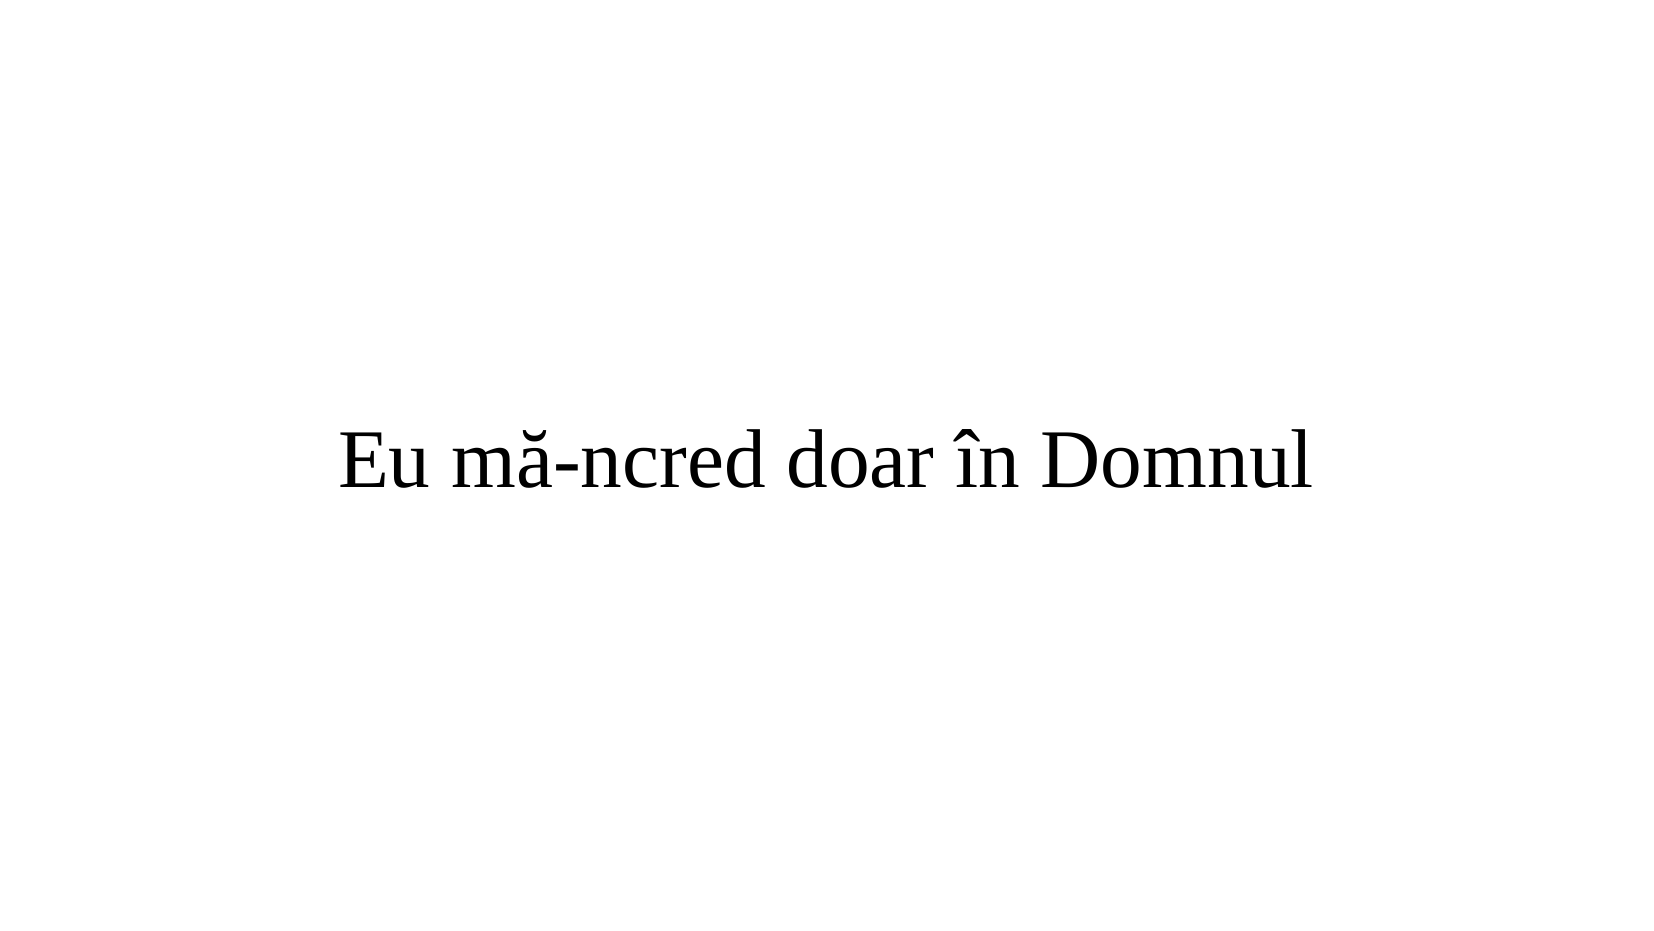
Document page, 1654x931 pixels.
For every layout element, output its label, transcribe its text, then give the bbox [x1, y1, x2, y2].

subtitle Eu mă-ncred doar în Domnul [0, 396, 1654, 505]
